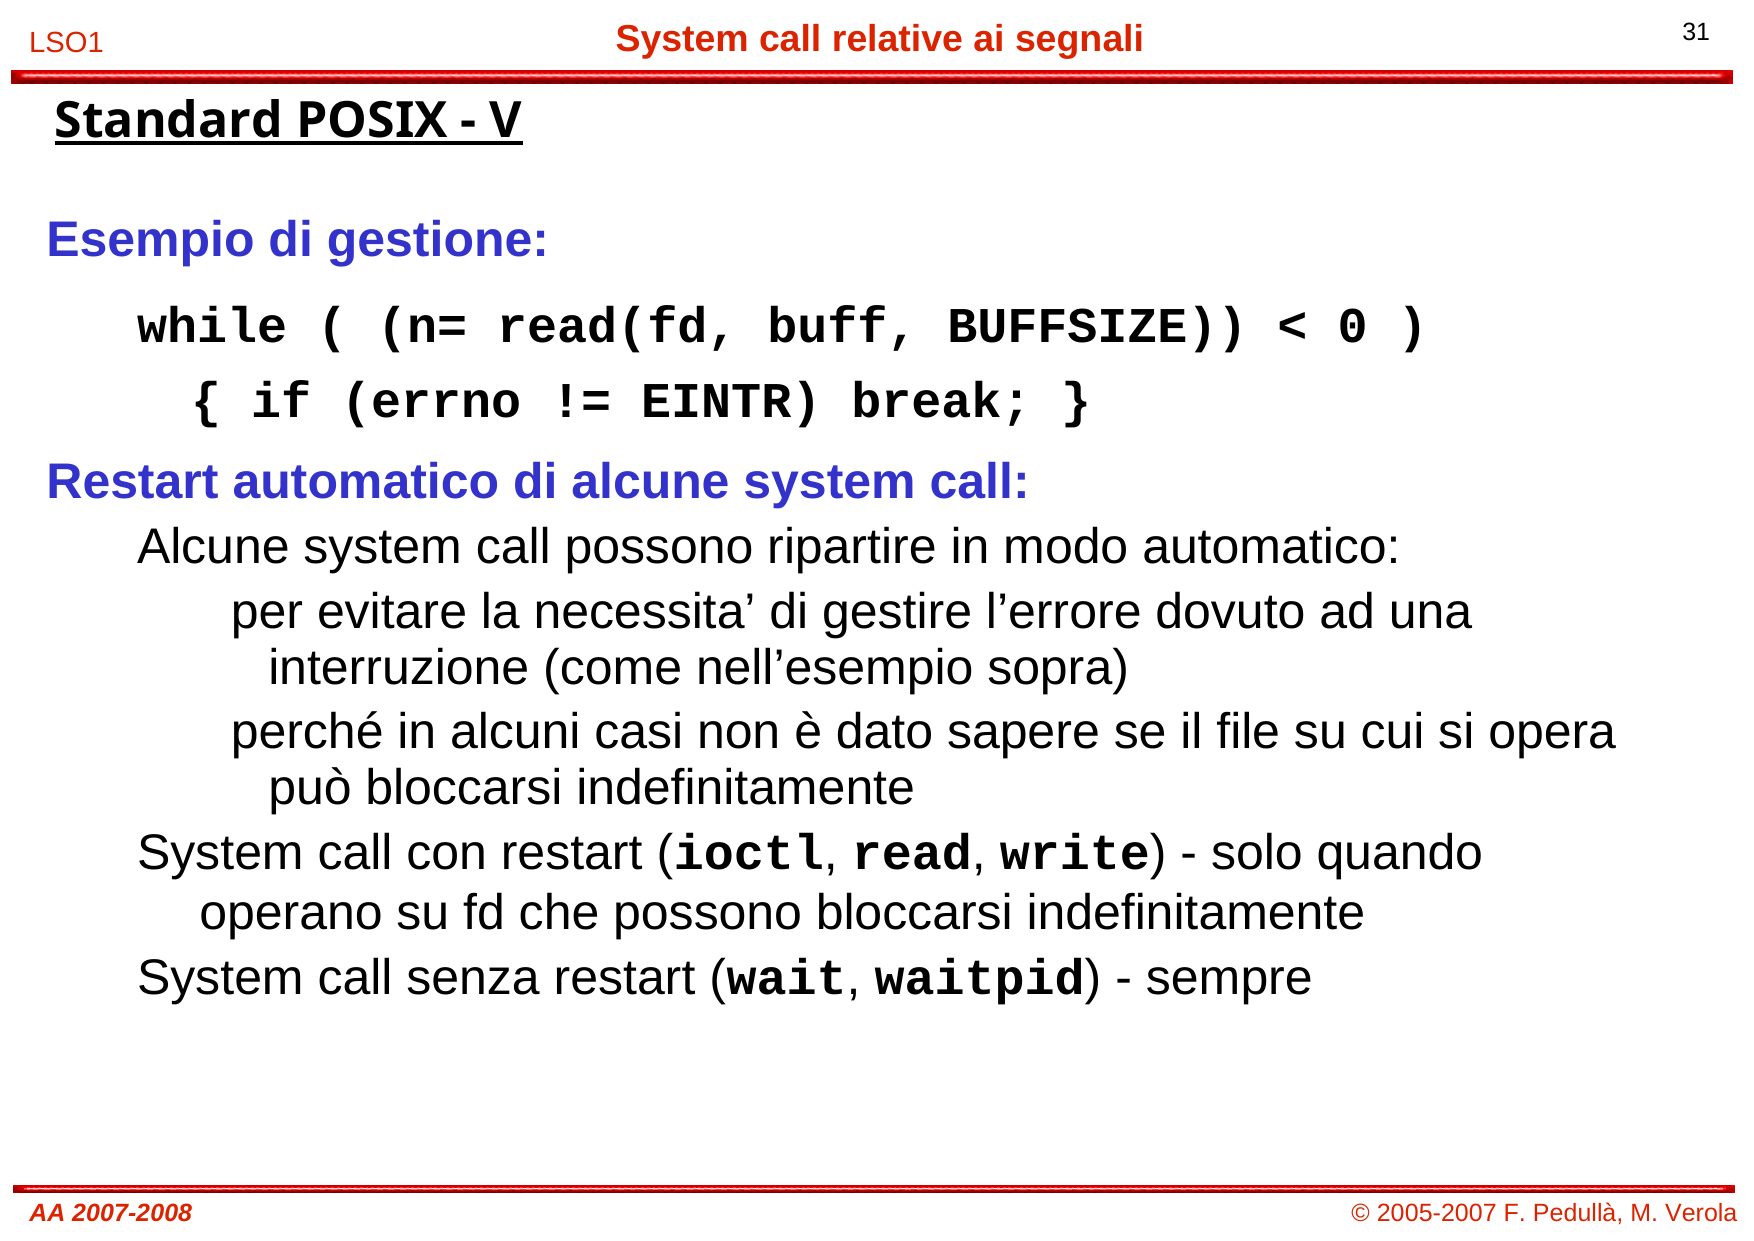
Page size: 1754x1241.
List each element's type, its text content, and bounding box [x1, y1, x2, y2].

title Standard POSIX - V [40, 72, 1714, 168]
picture [11, 70, 1733, 84]
picture [1673, 1185, 1735, 1193]
list Esempio di gestione: while ( (n= read(fd, buff, BUFFSIZE)) < 0 ) { if (errno != EINTR) break; } Restart automatico di alcune system call: Alcune system call possono ripartire in modo automatico: per evitare la necessita’ di gestire l’errore dovuto ad una interruzione (come nell’esempio sopra) perché in alcuni casi non è dato sapere se il file su cui si opera può bloccarsi indefinitamente System call con restart (ioctl, read, write) - solo quando operano su fd che possono bloccarsi indefinitamente System call senza restart (wait, waitpid) - sempre [28, 203, 1673, 1241]
picture [13, 1185, 28, 1193]
